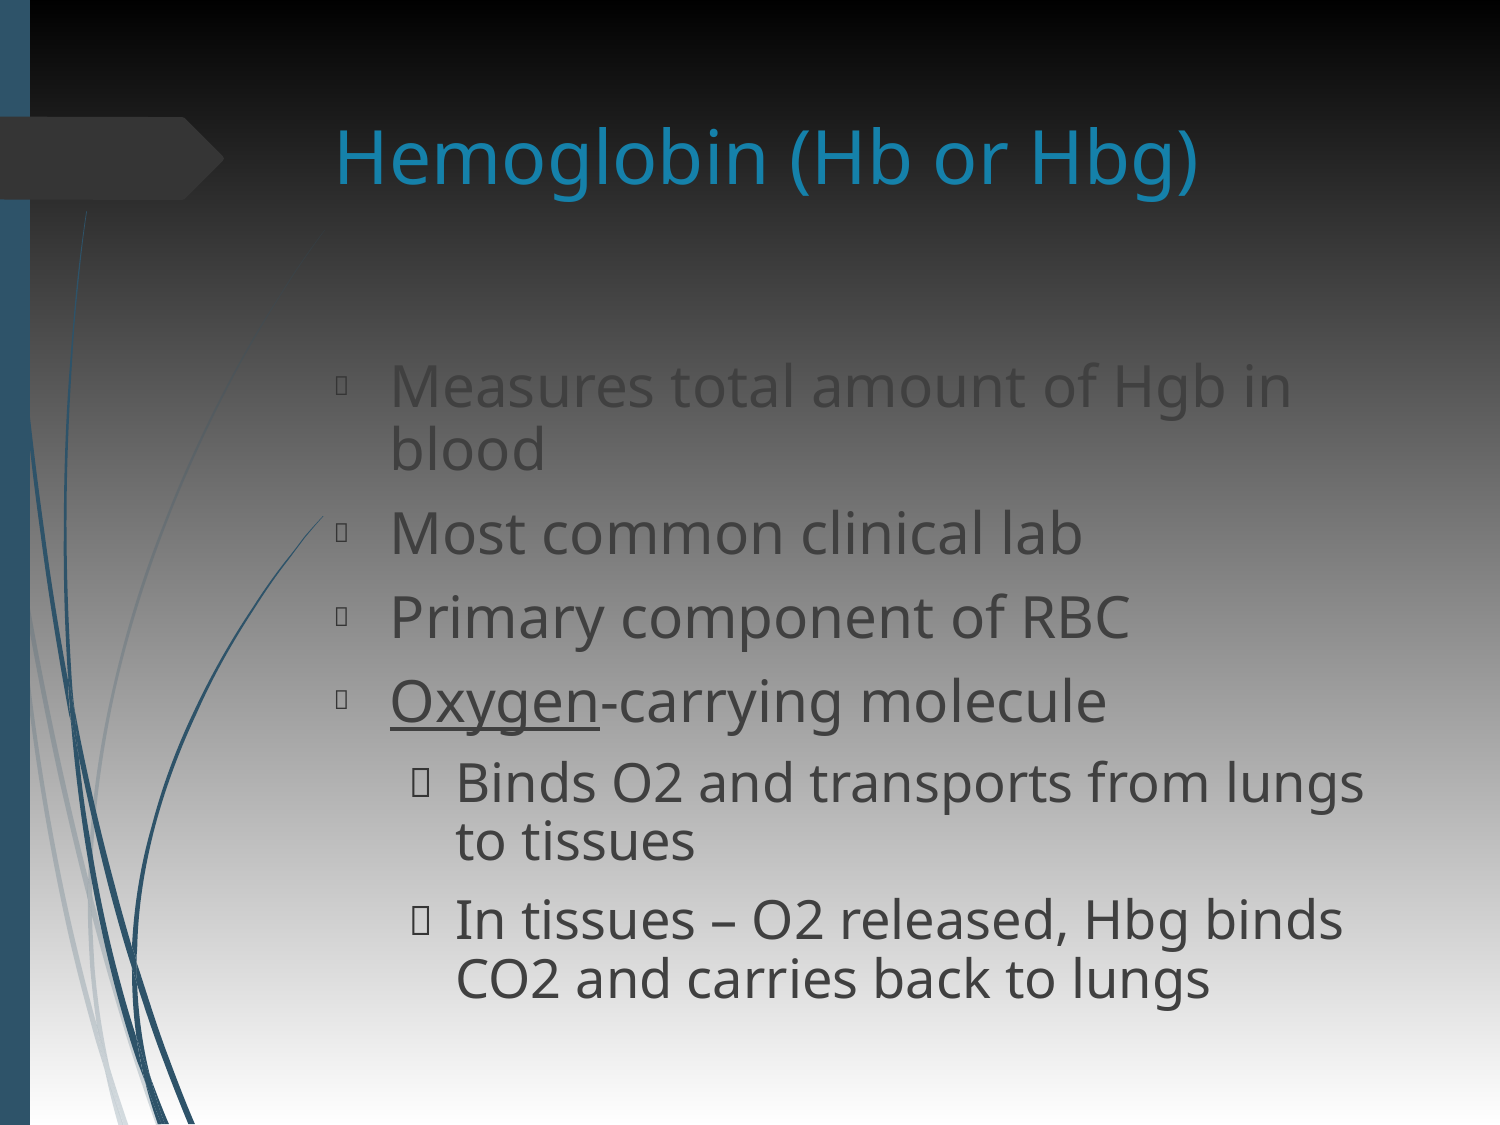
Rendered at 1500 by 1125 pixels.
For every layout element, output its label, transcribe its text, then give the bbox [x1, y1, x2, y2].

list Measures total amount of Hgb in blood Most common clinical lab Primary component of RBC Oxygen-carrying molecule Binds O2 and transports from lungs to tissues In tissues – O2 released, Hbg binds CO2 and carries back to lungs [318, 350, 1400, 970]
title Hemoglobin (Hb or Hbg) [319, 102, 1400, 313]
